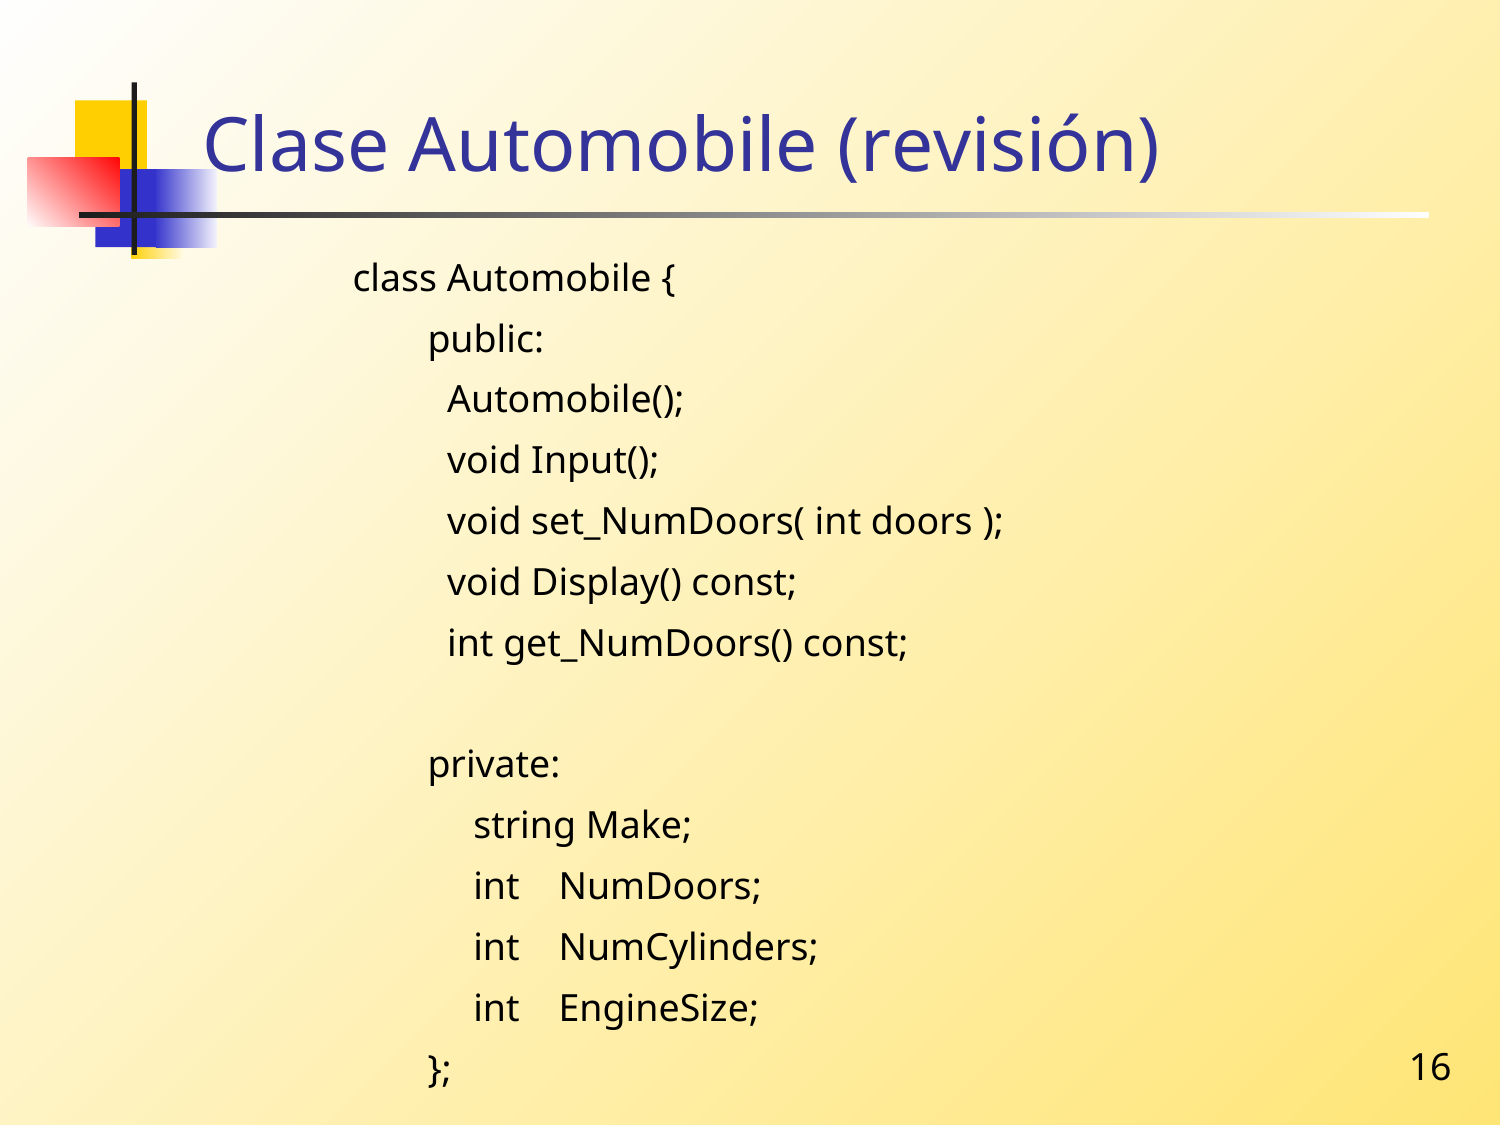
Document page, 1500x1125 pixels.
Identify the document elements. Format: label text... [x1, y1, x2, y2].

title Clase Automobile (revisión)‏ [187, 37, 1466, 201]
list class Automobile { public: Automobile(); void Input(); void set_NumDoors( int doors ); void Display() const; int get_NumDoors() const; private: string Make; int NumDoors; int NumCylinders; int EngineSize; }; [337, 243, 1401, 1123]
